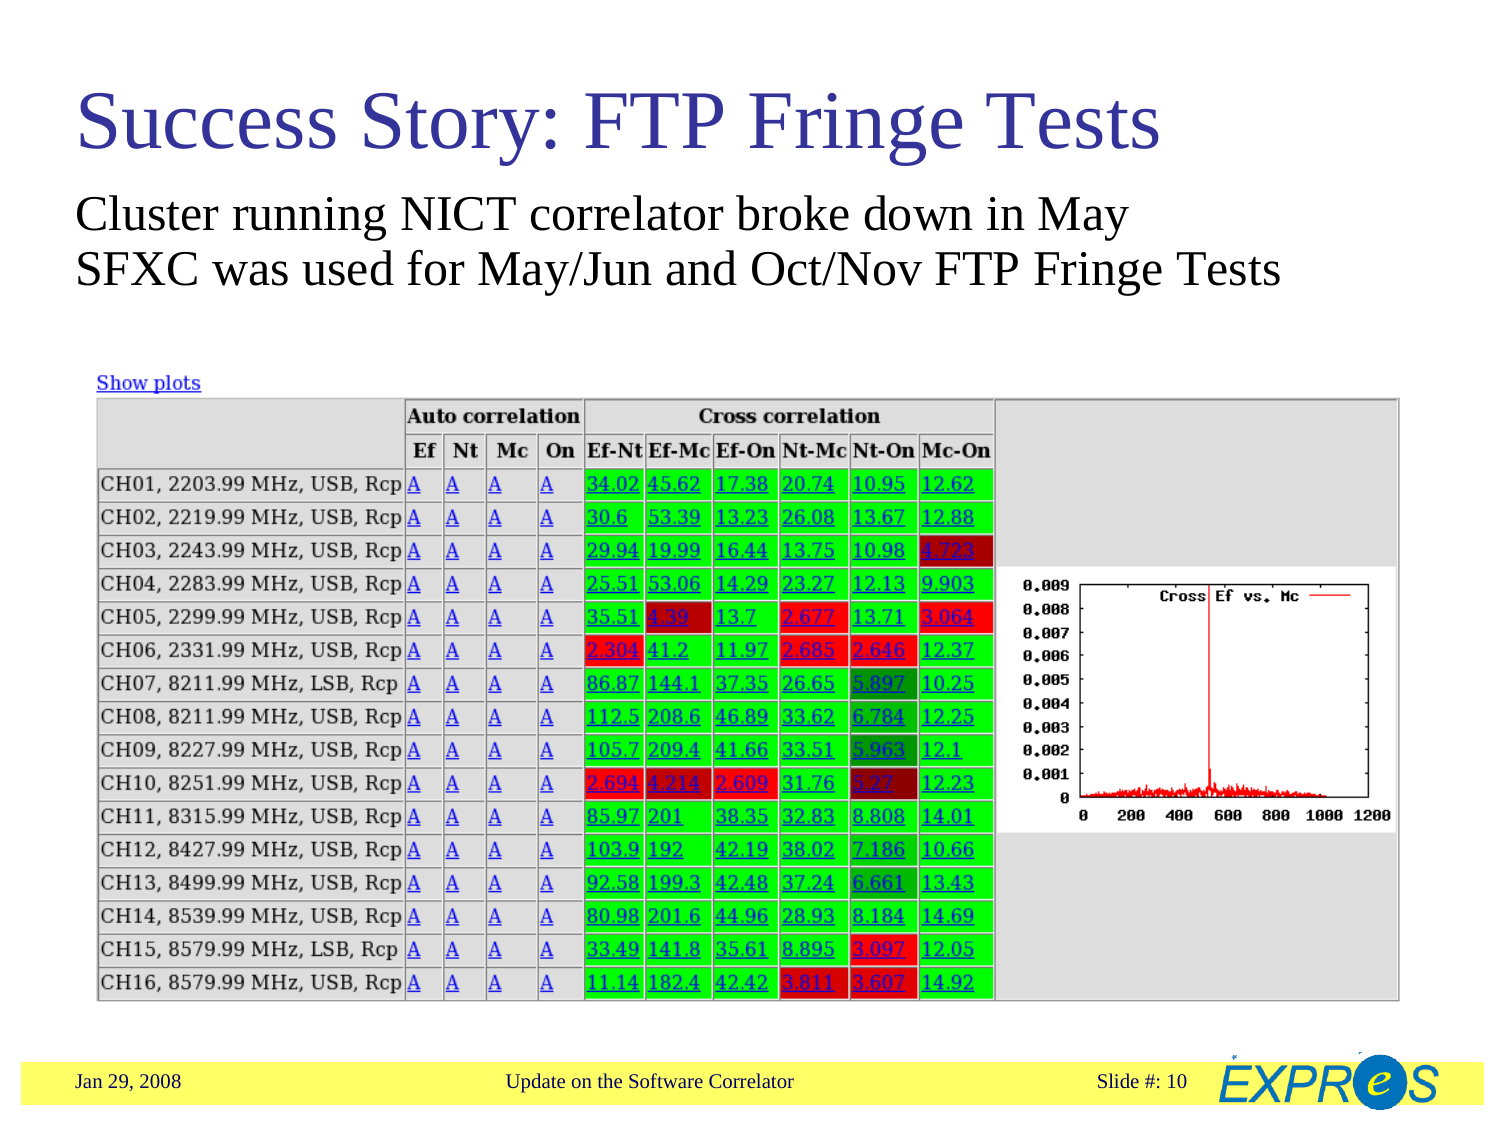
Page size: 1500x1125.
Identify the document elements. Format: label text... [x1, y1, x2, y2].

title Success Story: FTP Fringe Tests [75, 70, 1426, 172]
list Cluster running NICT correlator broke down in May SFXC was used for May/Jun and Oct/Nov FTP Fringe Tests [75, 187, 1426, 1038]
picture [21, 370, 1500, 1113]
